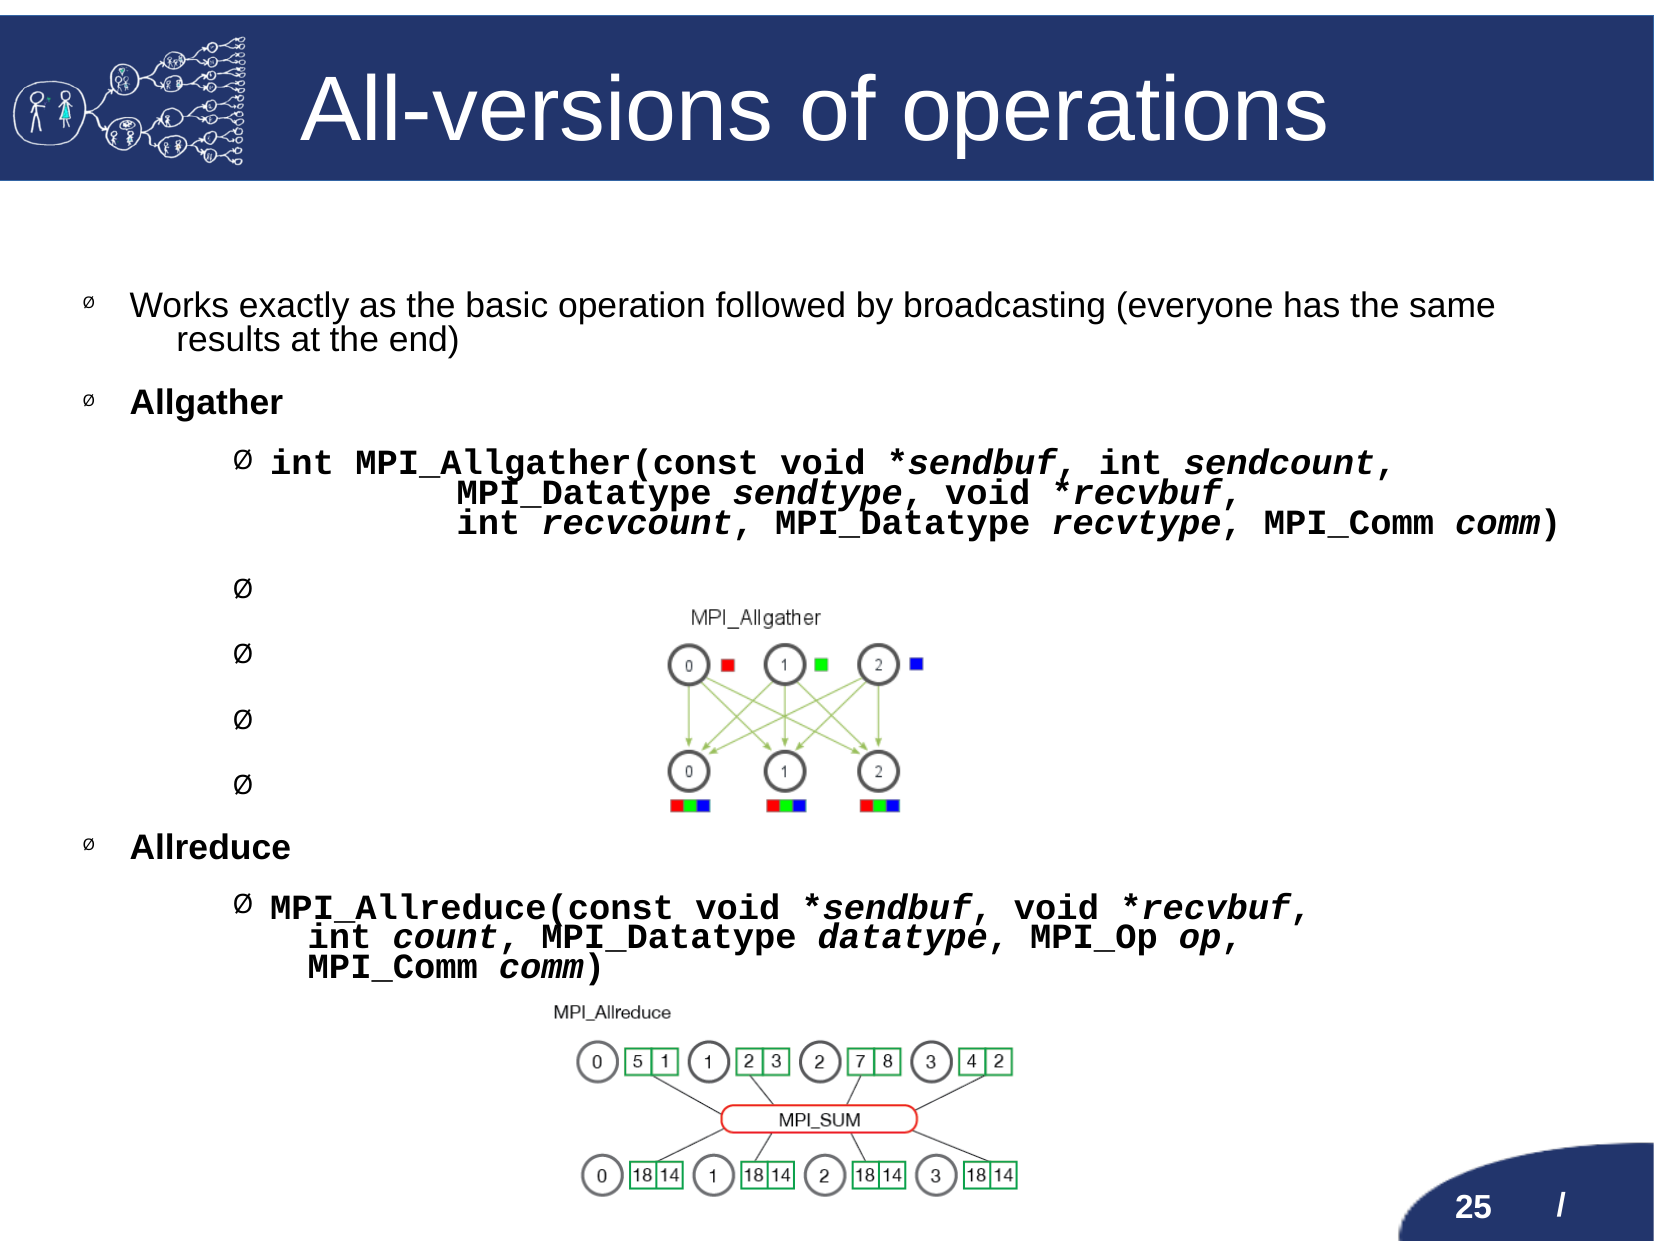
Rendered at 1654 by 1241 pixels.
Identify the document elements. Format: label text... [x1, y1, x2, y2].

list Works exactly as the basic operation followed by broadcasting (everyone has the same results at the end) Allgather int MPI_Allgather(const void *sendbuf, int sendcount, MPI_Datatype sendtype, void *recvbuf, int recvcount, MPI_Datatype recvtype, MPI_Comm comm) Allreduce MPI_Allreduce(const void *sendbuf, void *recvbuf, int count, MPI_Datatype datatype, MPI_Op op, MPI_Comm comm) [82, 290, 1571, 1010]
title All-versions of operations [300, 48, 1571, 152]
picture [540, 990, 1051, 1215]
picture [660, 600, 934, 819]
text_box [1455, 1185, 1546, 1226]
